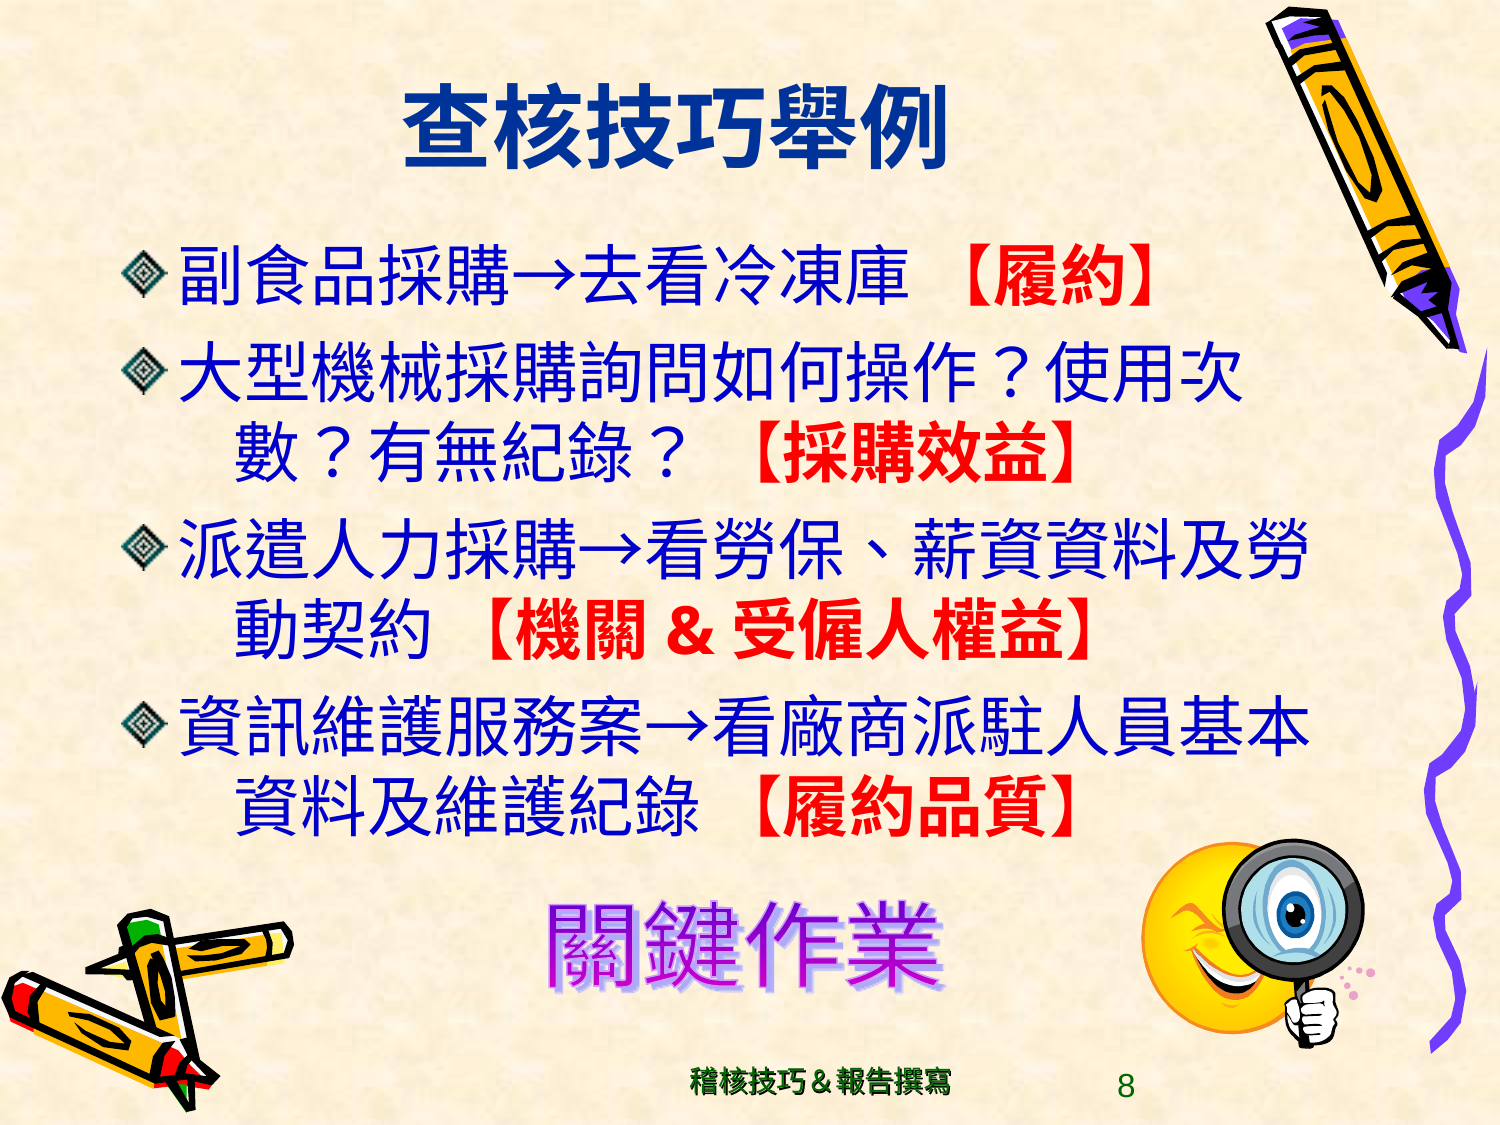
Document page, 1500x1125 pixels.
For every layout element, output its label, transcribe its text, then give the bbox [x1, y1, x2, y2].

text_box 關鍵作業 [648, 951, 657, 971]
picture [1141, 838, 1376, 1049]
text_box 關鍵作業 [549, 904, 633, 988]
text_box 關鍵作業 [772, 901, 839, 988]
text_box 關鍵作業 [845, 900, 939, 988]
text_box 稽核技巧＆報告撰寫 [583, 1055, 1059, 1100]
text_box 關鍵作業 [644, 900, 738, 988]
title 查核技巧舉例 [112, 24, 1240, 188]
list 副食品採購→去看冷凍庫 【履約】 大型機械採購詢問如何操作？使用次數？有無紀錄？ 【採購效益】 派遣人力採購→看勞保、薪資資料及勞動契約 【機關&受僱人權益】 資訊維護服務案→看廠商派駐人員基本資料及維護紀錄 【履約品質】 [106, 226, 1394, 901]
text_box 關鍵作業 [745, 900, 778, 988]
text_box 關鍵作業 [696, 900, 738, 977]
text_box [1102, 1056, 1415, 1101]
